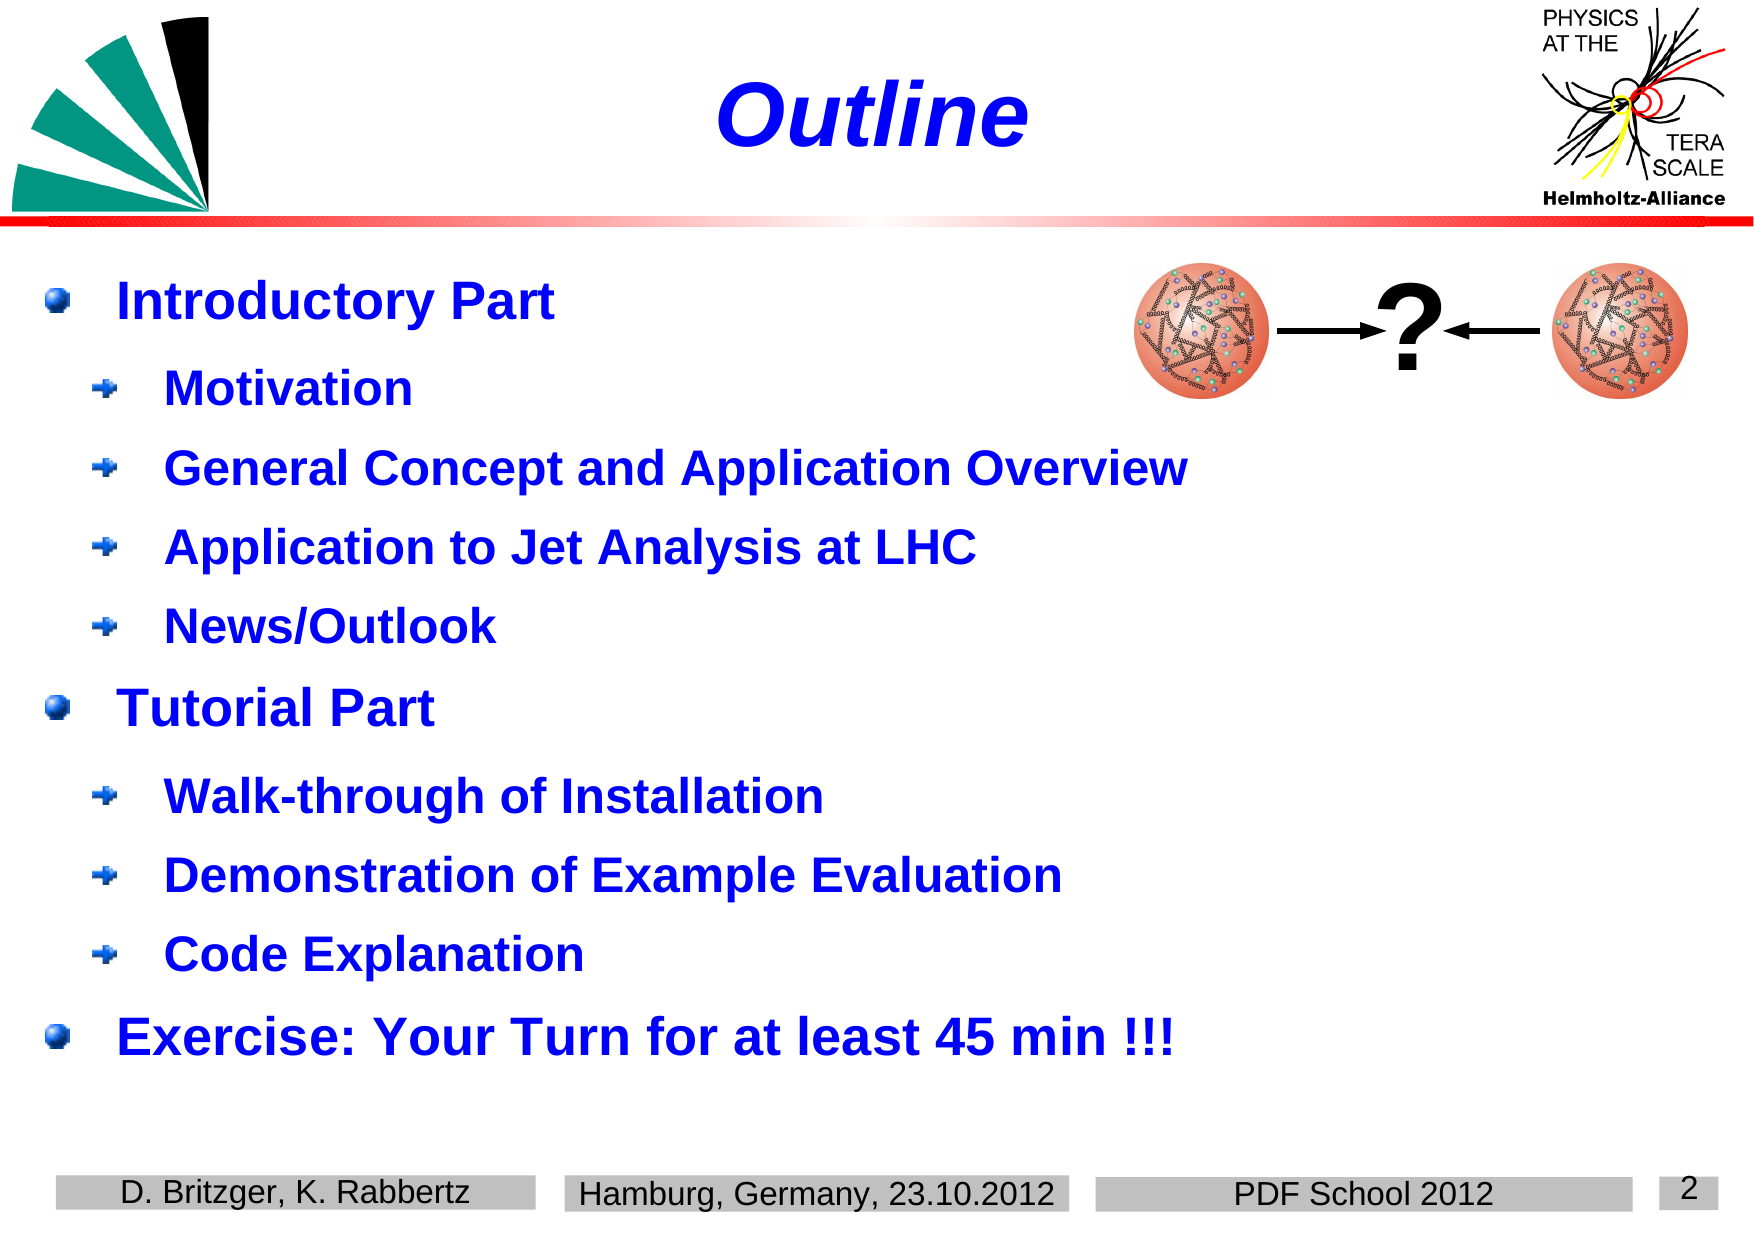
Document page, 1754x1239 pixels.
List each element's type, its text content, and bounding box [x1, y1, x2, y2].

picture [12, 17, 209, 214]
picture [1524, 0, 1742, 216]
title Outline [220, 16, 1525, 213]
picture [1134, 263, 1269, 399]
text_box ? [1360, 251, 1461, 404]
picture [1552, 263, 1688, 399]
list Introductory Part Motivation General Concept and Application Overview Application to Jet Analysis at LHC News/Outlook Tutorial Part Walk-through of Installation Demonstration of Example Evaluation Code Explanation Exercise: Your Turn for at least 45 min !!! [33, 270, 1660, 1067]
